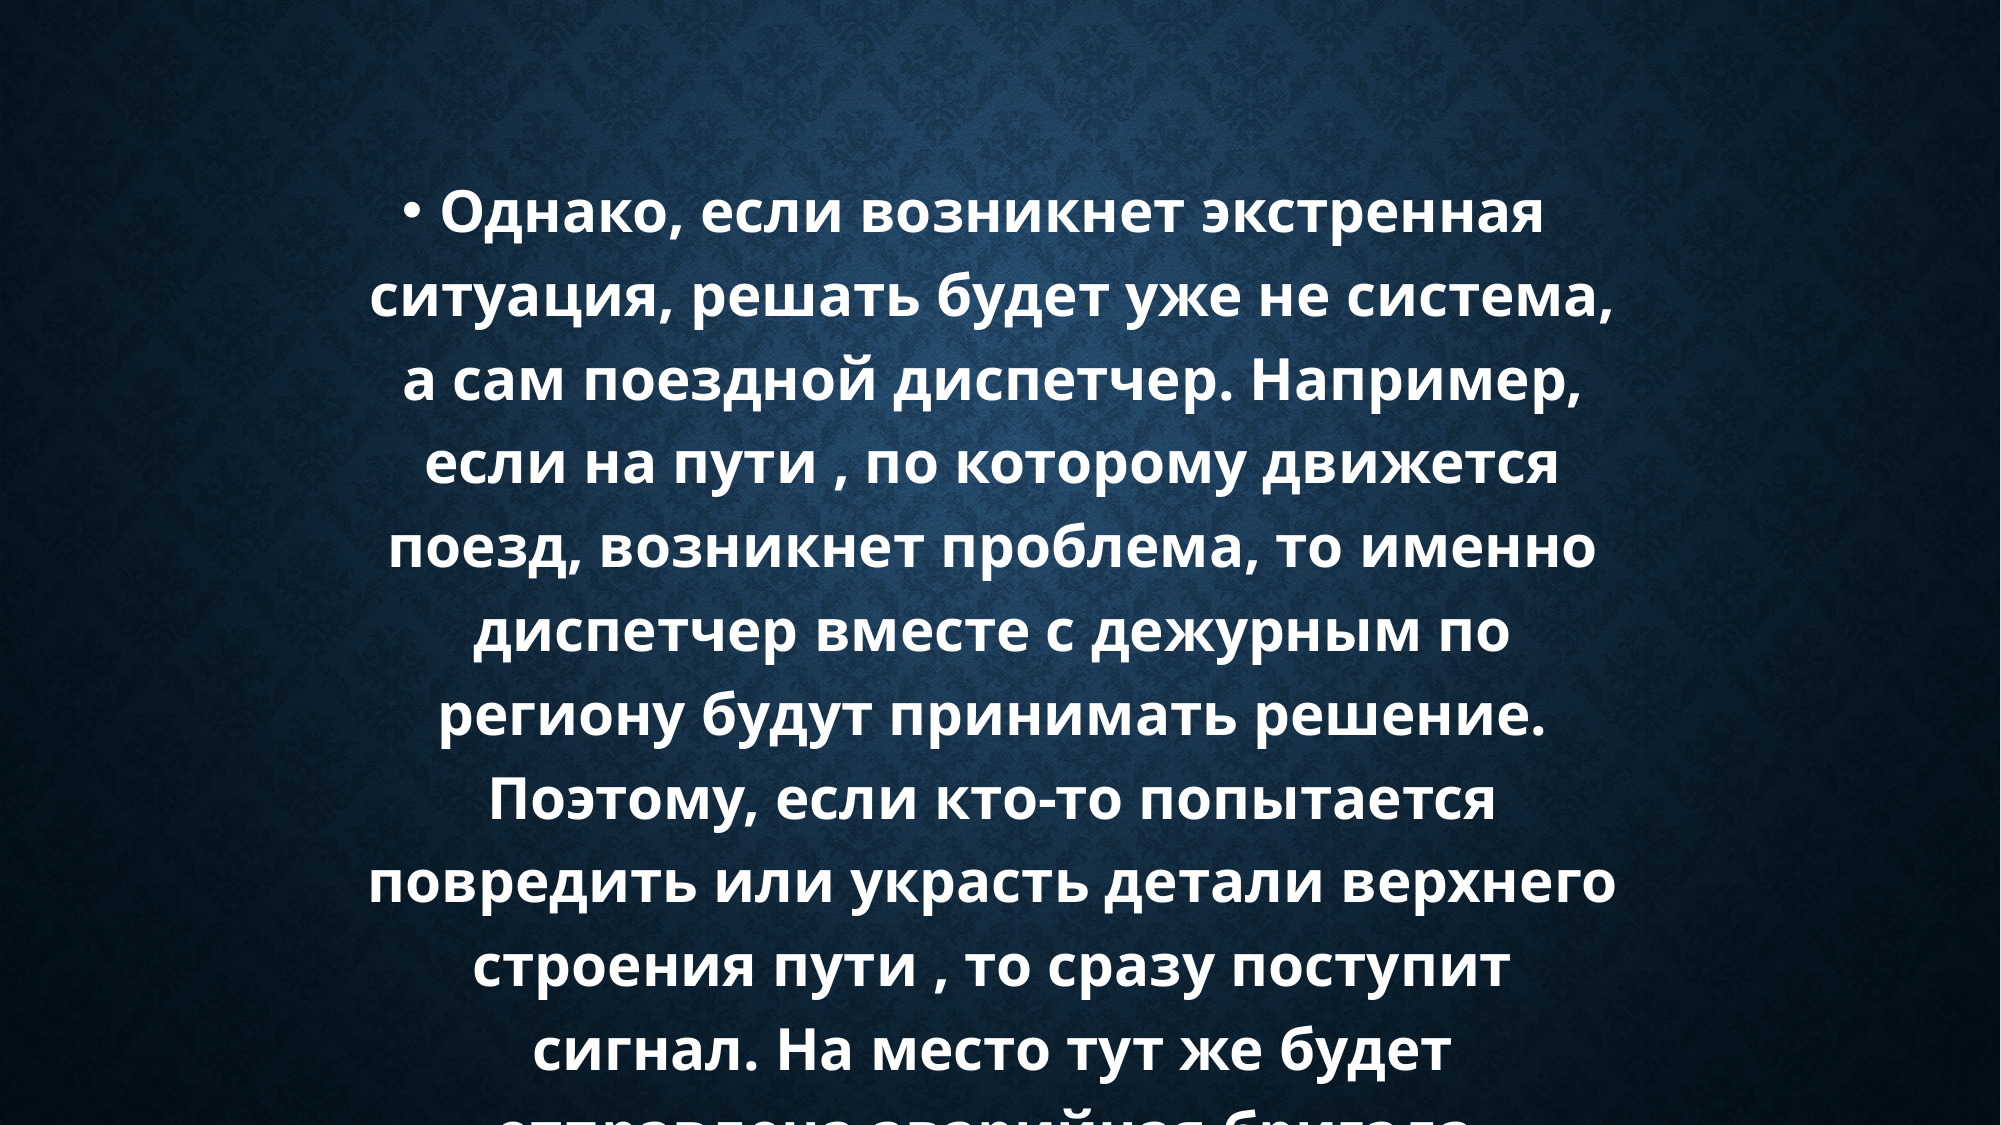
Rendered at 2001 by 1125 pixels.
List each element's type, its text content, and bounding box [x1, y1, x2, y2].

list Однако, если возникнет экстренная ситуация, решать будет уже не система, а сам поездной диспетчер. Например, если на пути , по которому движется поезд, возникнет проблема, то именно диспетчер вместе с дежурным по региону будут принимать решение. Поэтому, если кто-то попытается повредить или украсть детали верхнего строения пути , то сразу поступит сигнал. На место тут же будет отправлена аварийная бригада. [310, 152, 1638, 1125]
picture [0, 0, 2001, 1125]
